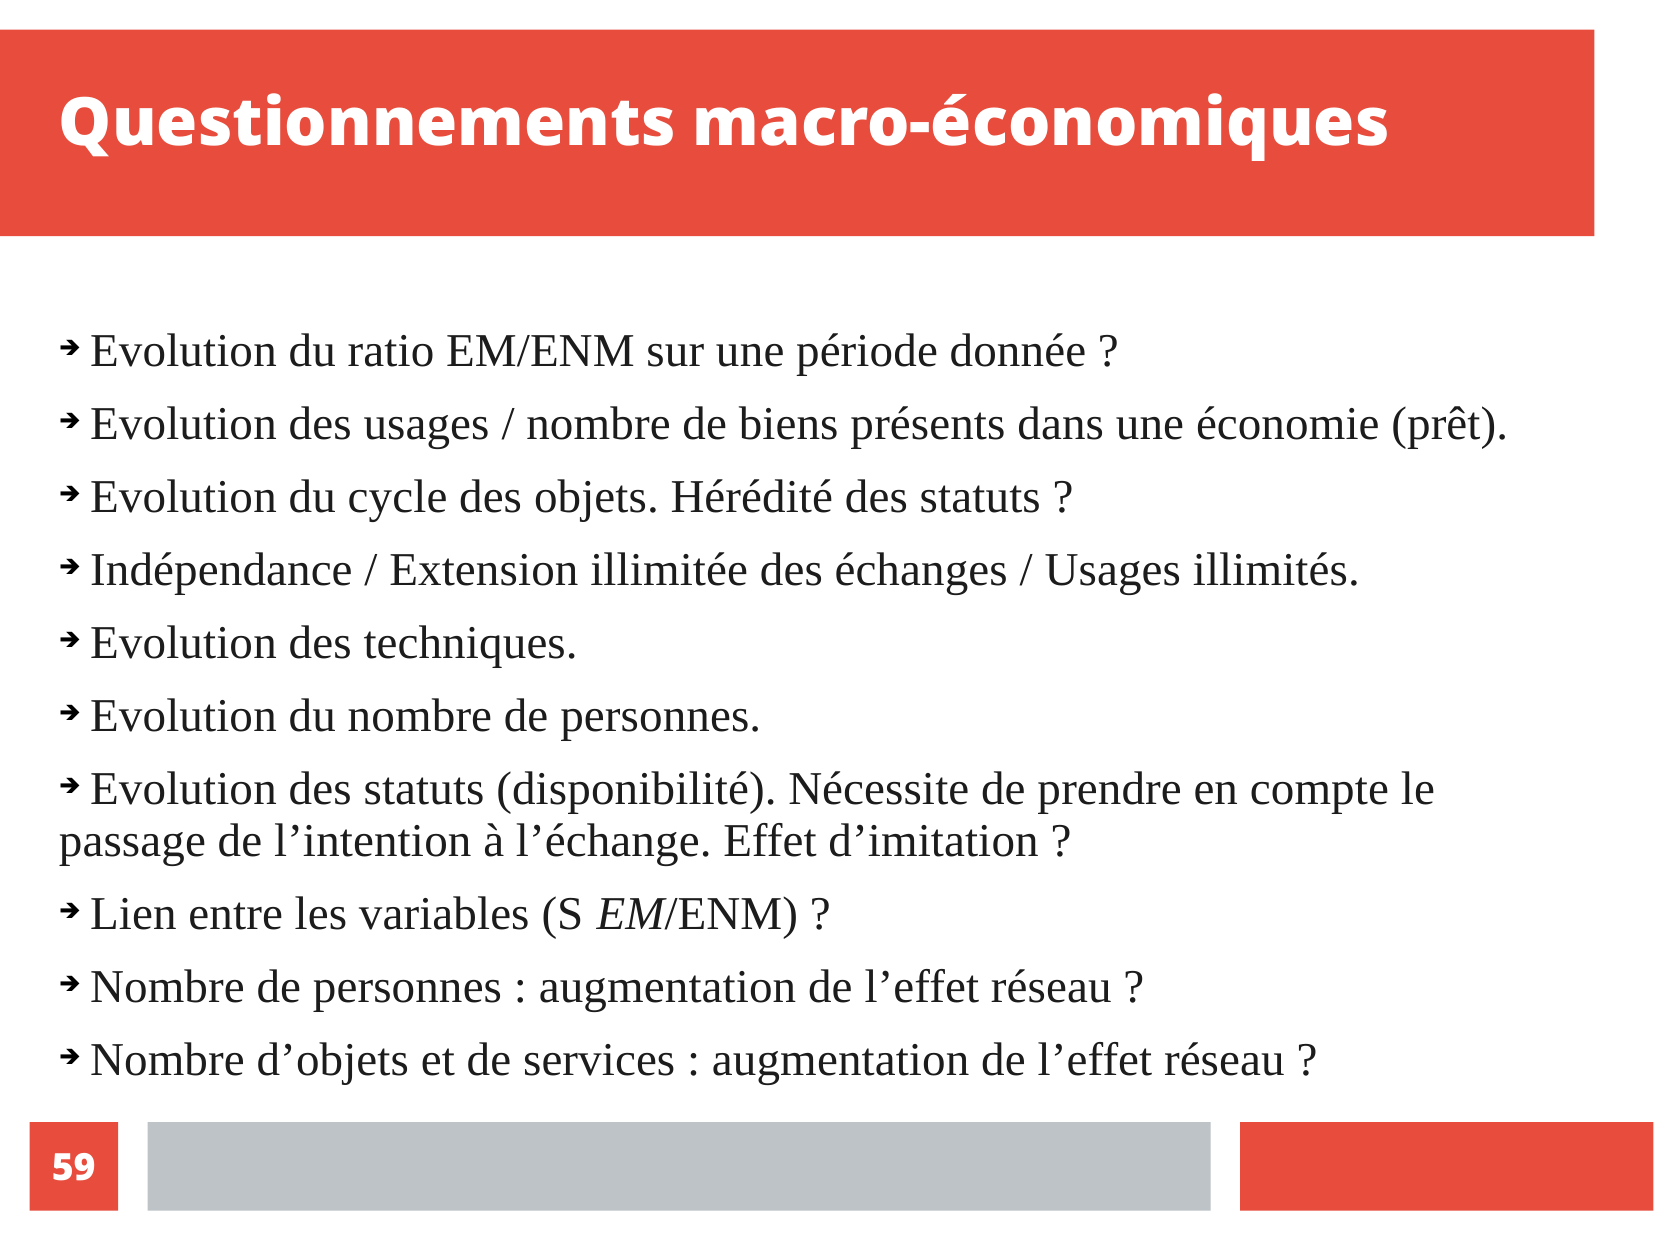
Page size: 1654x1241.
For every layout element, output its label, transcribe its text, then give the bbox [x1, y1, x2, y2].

list Evolution du ratio EM/ENM sur une période donnée ? Evolution des usages / nombre de biens présents dans une économie (prêt). Evolution du cycle des objets. Hérédité des statuts ? Indépendance / Extension illimitée des échanges / Usages illimités. Evolution des techniques. Evolution du nombre de personnes. Evolution des statuts (disponibilité). Nécessite de prendre en compte le passage de l’intention à l’échange. Effet d’imitation ? Lien entre les variables (S EM/ENM) ? Nombre de personnes : augmentation de l’effet réseau ? Nombre d’objets et de services : augmentation de l’effet réseau ? [59, 324, 1565, 1093]
title Questionnements macro-économiques [59, 59, 1595, 166]
